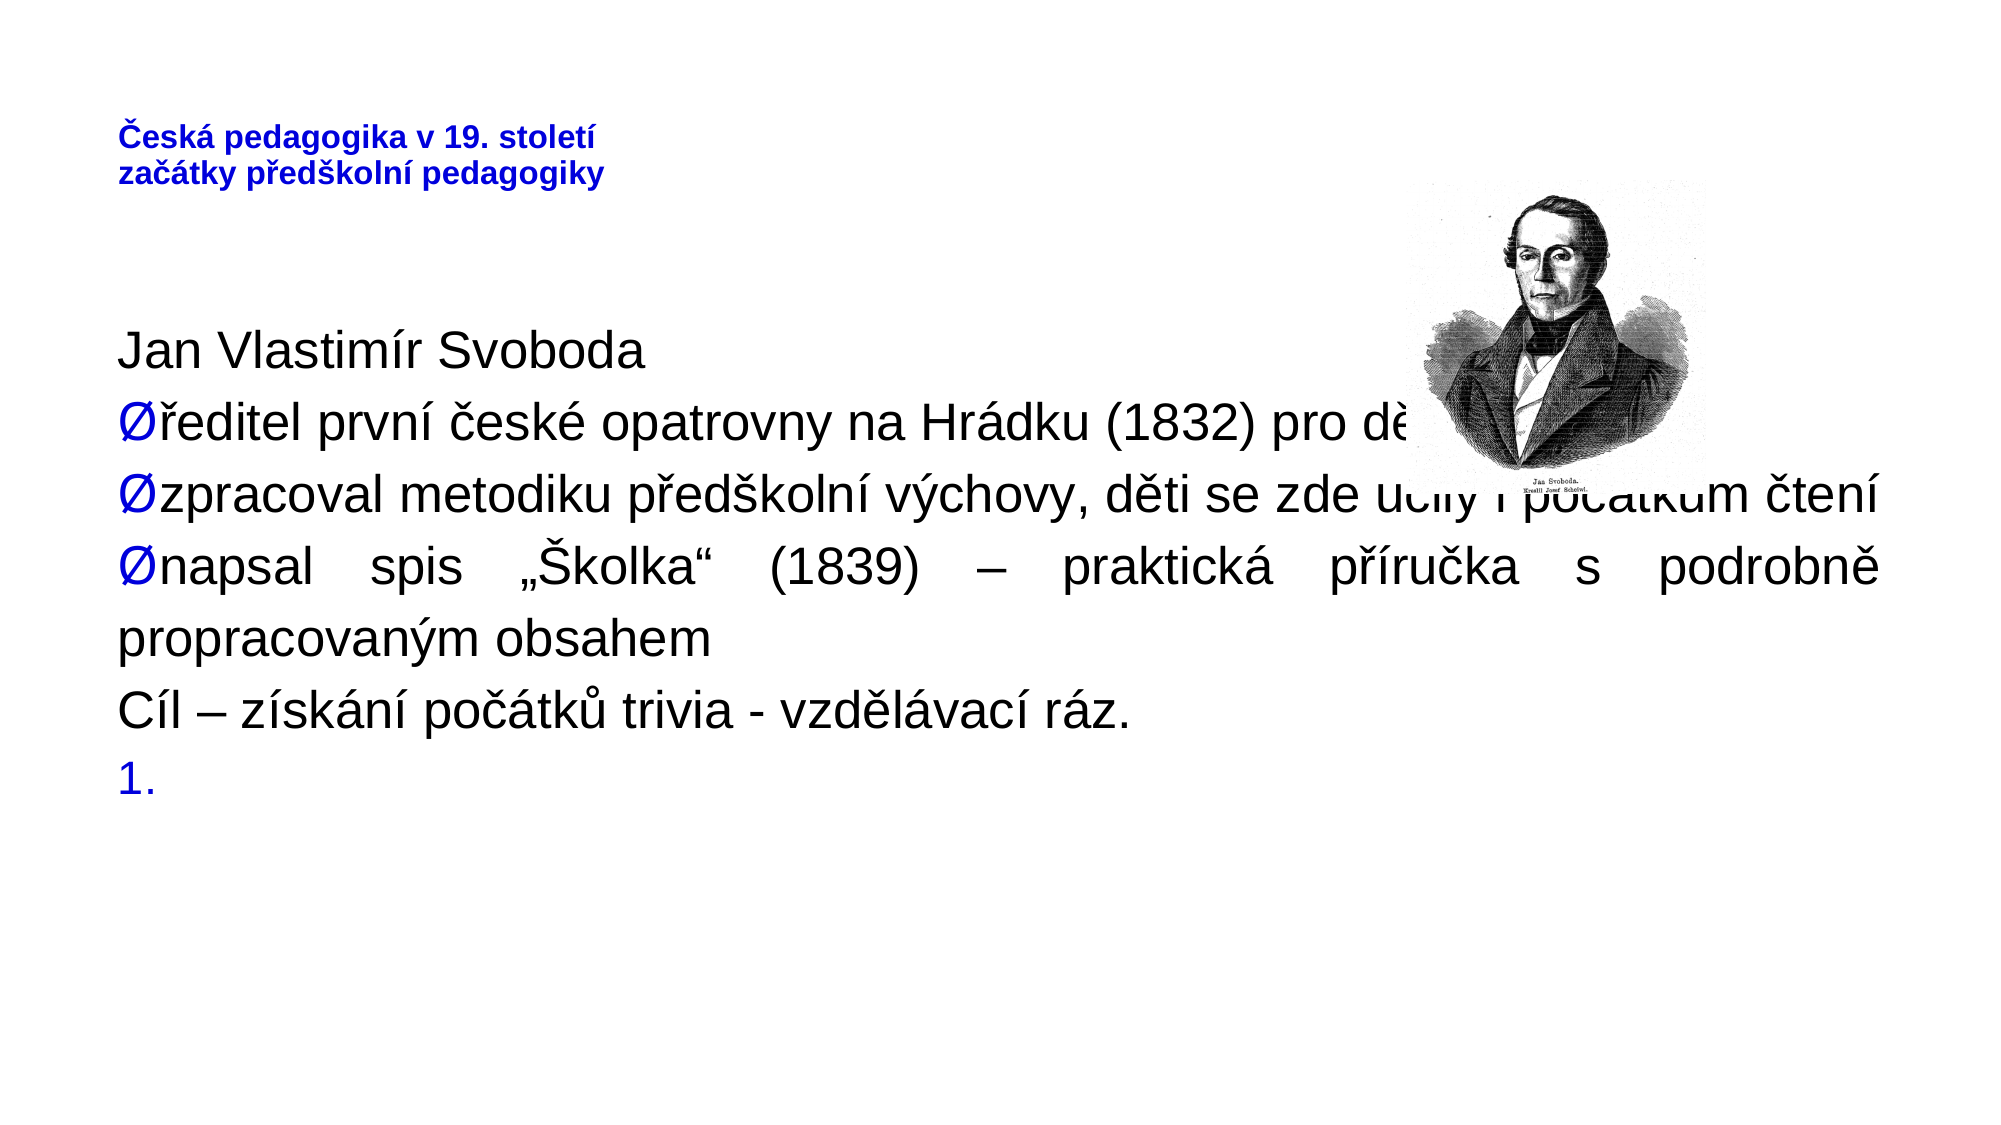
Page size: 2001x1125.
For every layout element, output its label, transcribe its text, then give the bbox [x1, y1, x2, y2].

list Jan Vlastimír Svoboda ředitel první české opatrovny na Hrádku (1832) pro děti 2 – 5 leté zpracoval metodiku předškolní výchovy, děti se zde učily i počátkům čtení napsal spis „Školka“ (1839) – praktická příručka s podrobně propracovaným obsahem Cíl – získání počátků trivia - vzdělávací ráz. [350, 296, 1392, 992]
picture [1406, 180, 1706, 494]
title Česká pedagogika v 19. století začátky předškolní pedagogiky [118, 118, 1883, 193]
